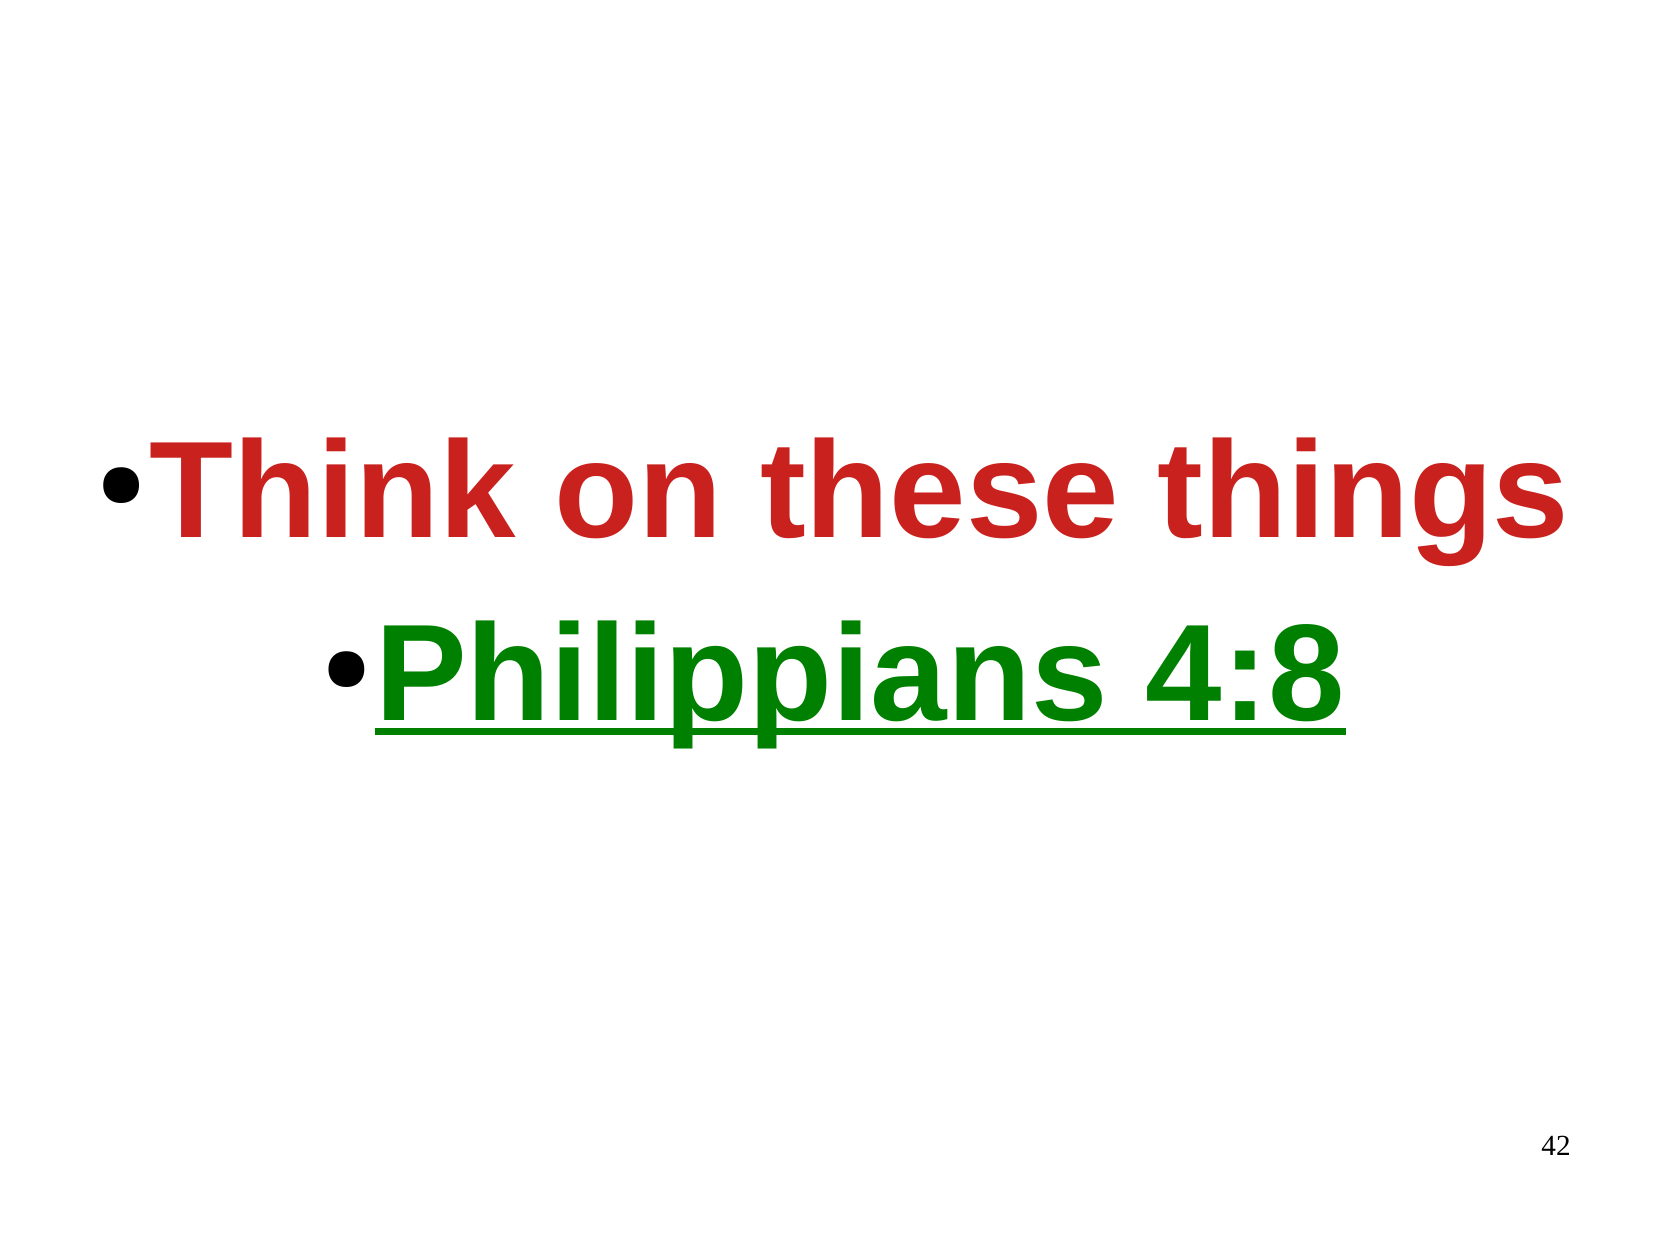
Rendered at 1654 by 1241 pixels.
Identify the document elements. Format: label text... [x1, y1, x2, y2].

list Think on these things Philippians 4:8 [37, 412, 1613, 788]
